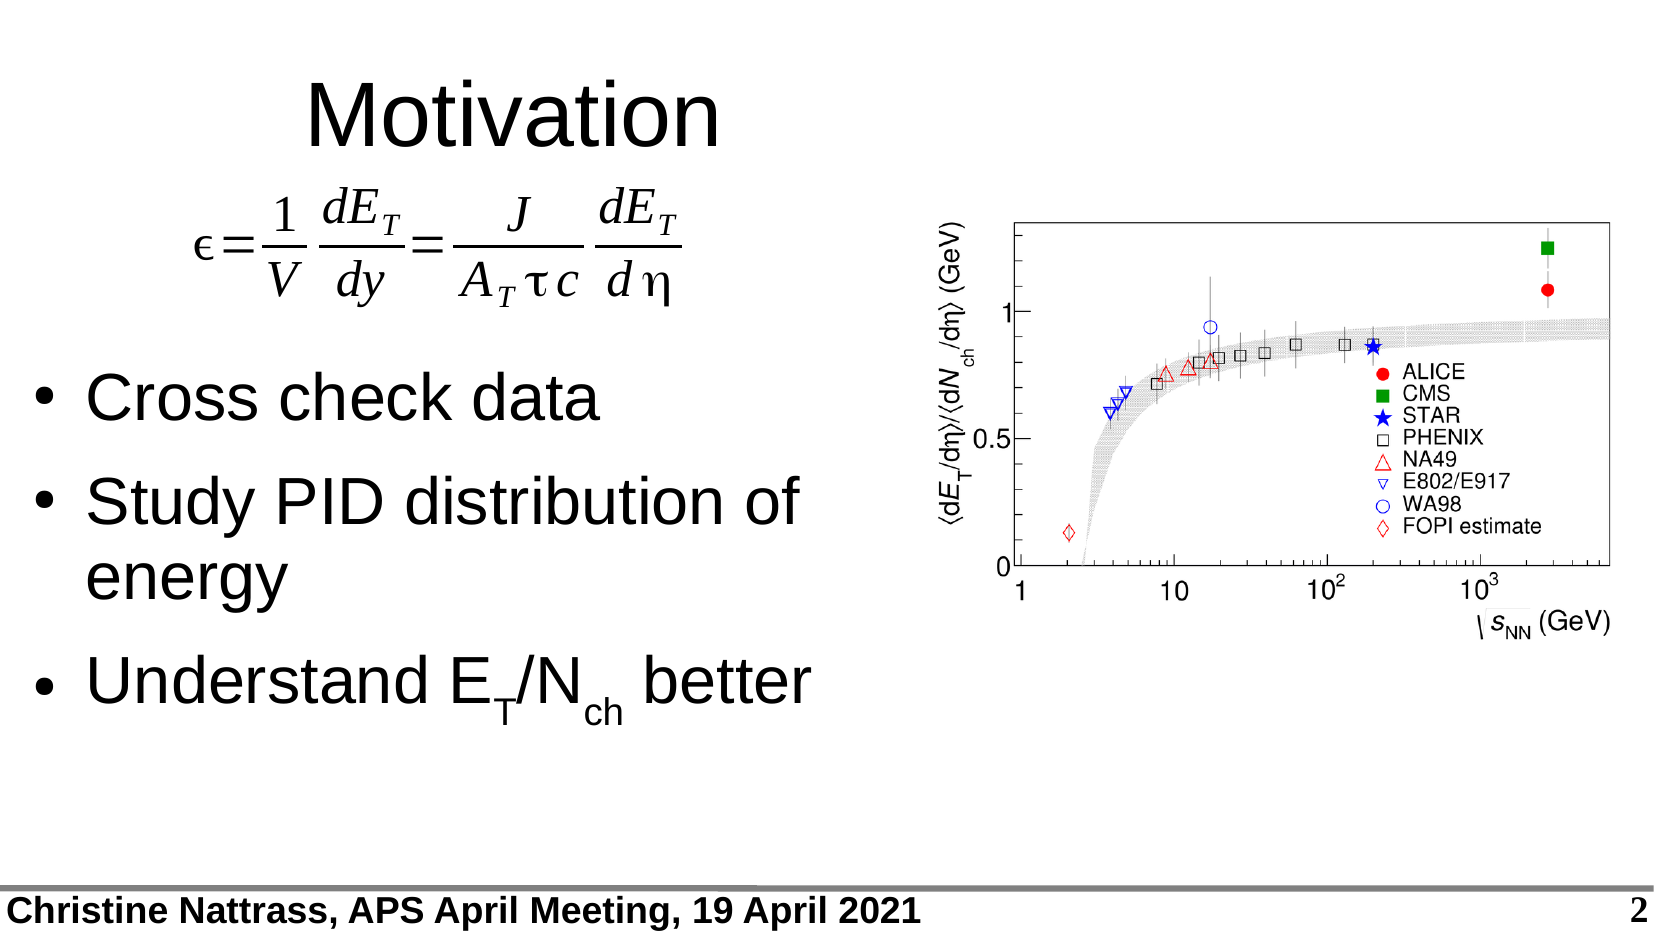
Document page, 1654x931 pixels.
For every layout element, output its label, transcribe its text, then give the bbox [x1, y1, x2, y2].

chart [185, 176, 691, 316]
title Motivation [82, 37, 946, 193]
list Cross check data Study PID distribution of energy Understand ET/Nch better [15, 360, 886, 856]
picture [929, 213, 1617, 640]
